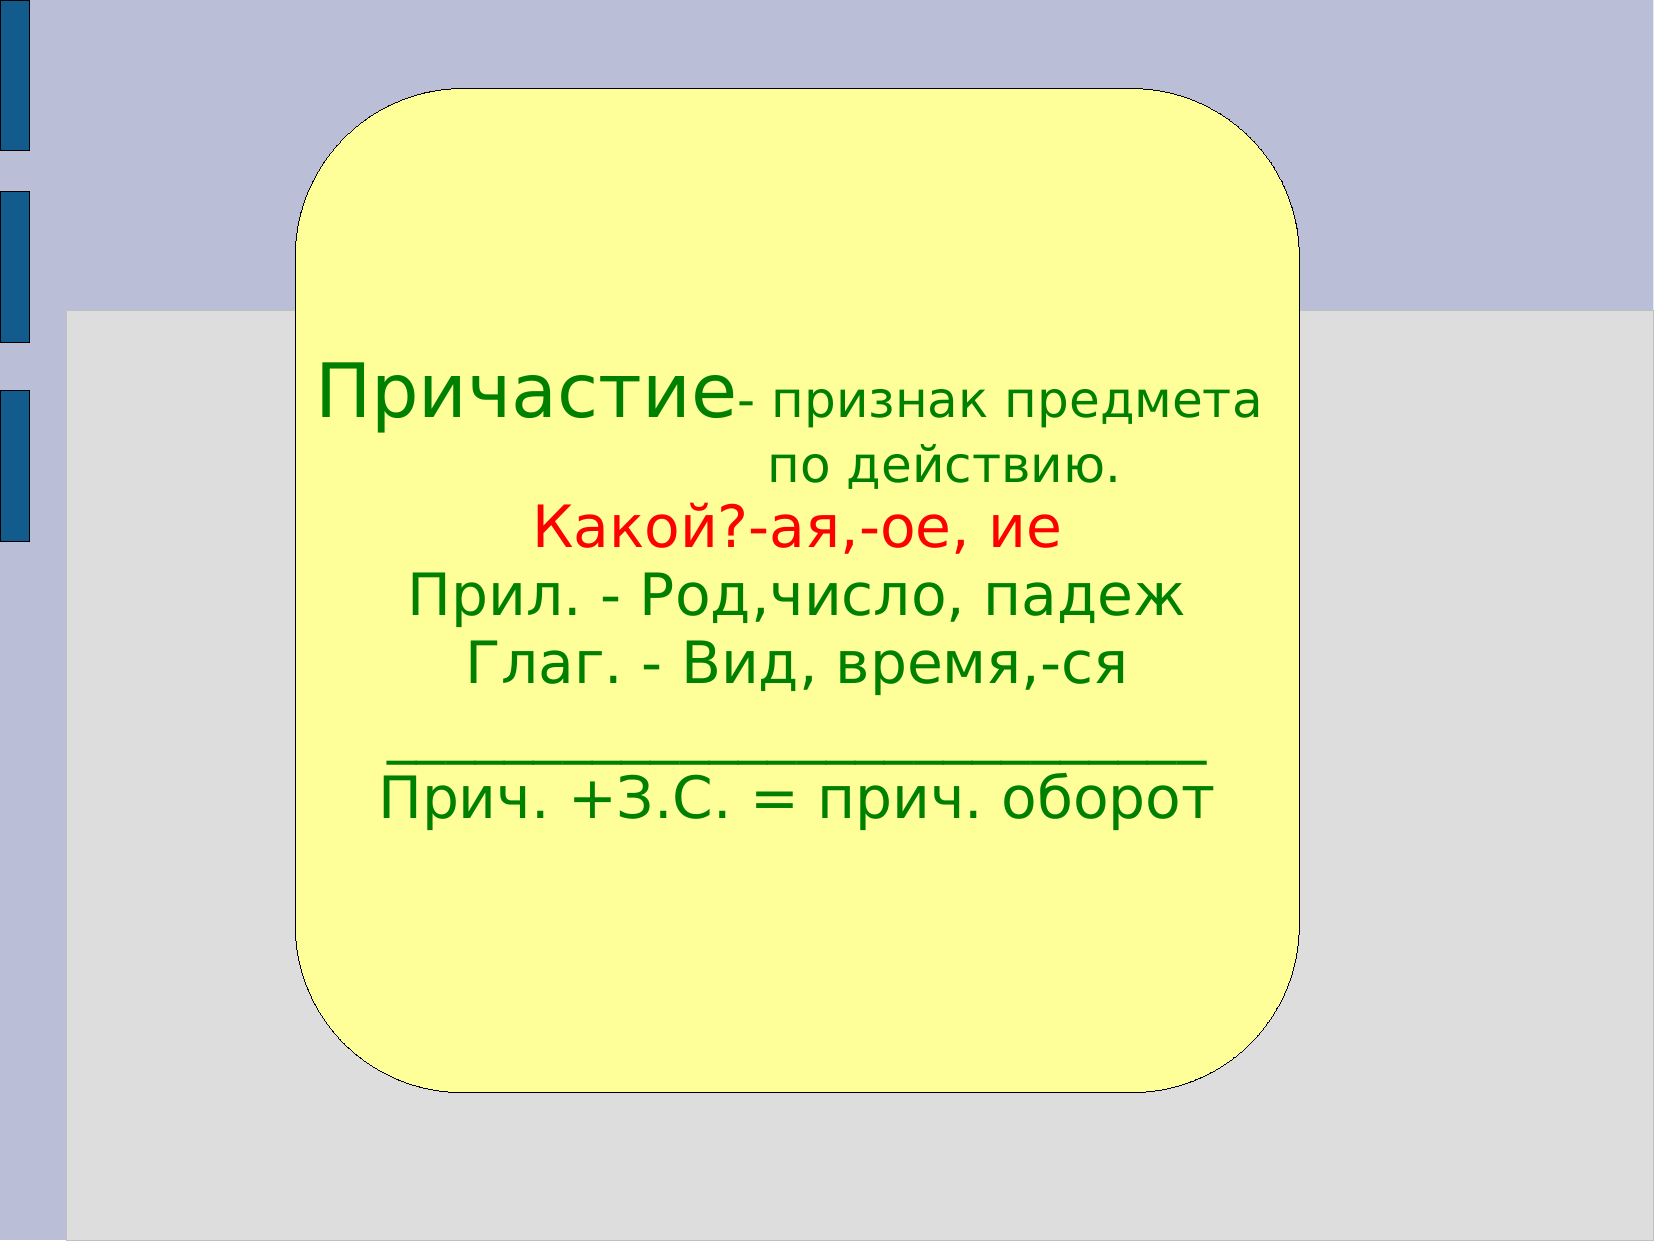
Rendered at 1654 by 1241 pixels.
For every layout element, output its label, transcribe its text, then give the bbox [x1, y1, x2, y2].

text_box [88, 29, 1595, 1089]
text_box Причастие- признак предмета по действию. Какой?-ая,-ое, ие Прил. - Род,число, падеж Глаг. - Вид, время,-ся ____________________________ Прич. +З.С. = прич. оборот [295, 88, 1300, 1093]
